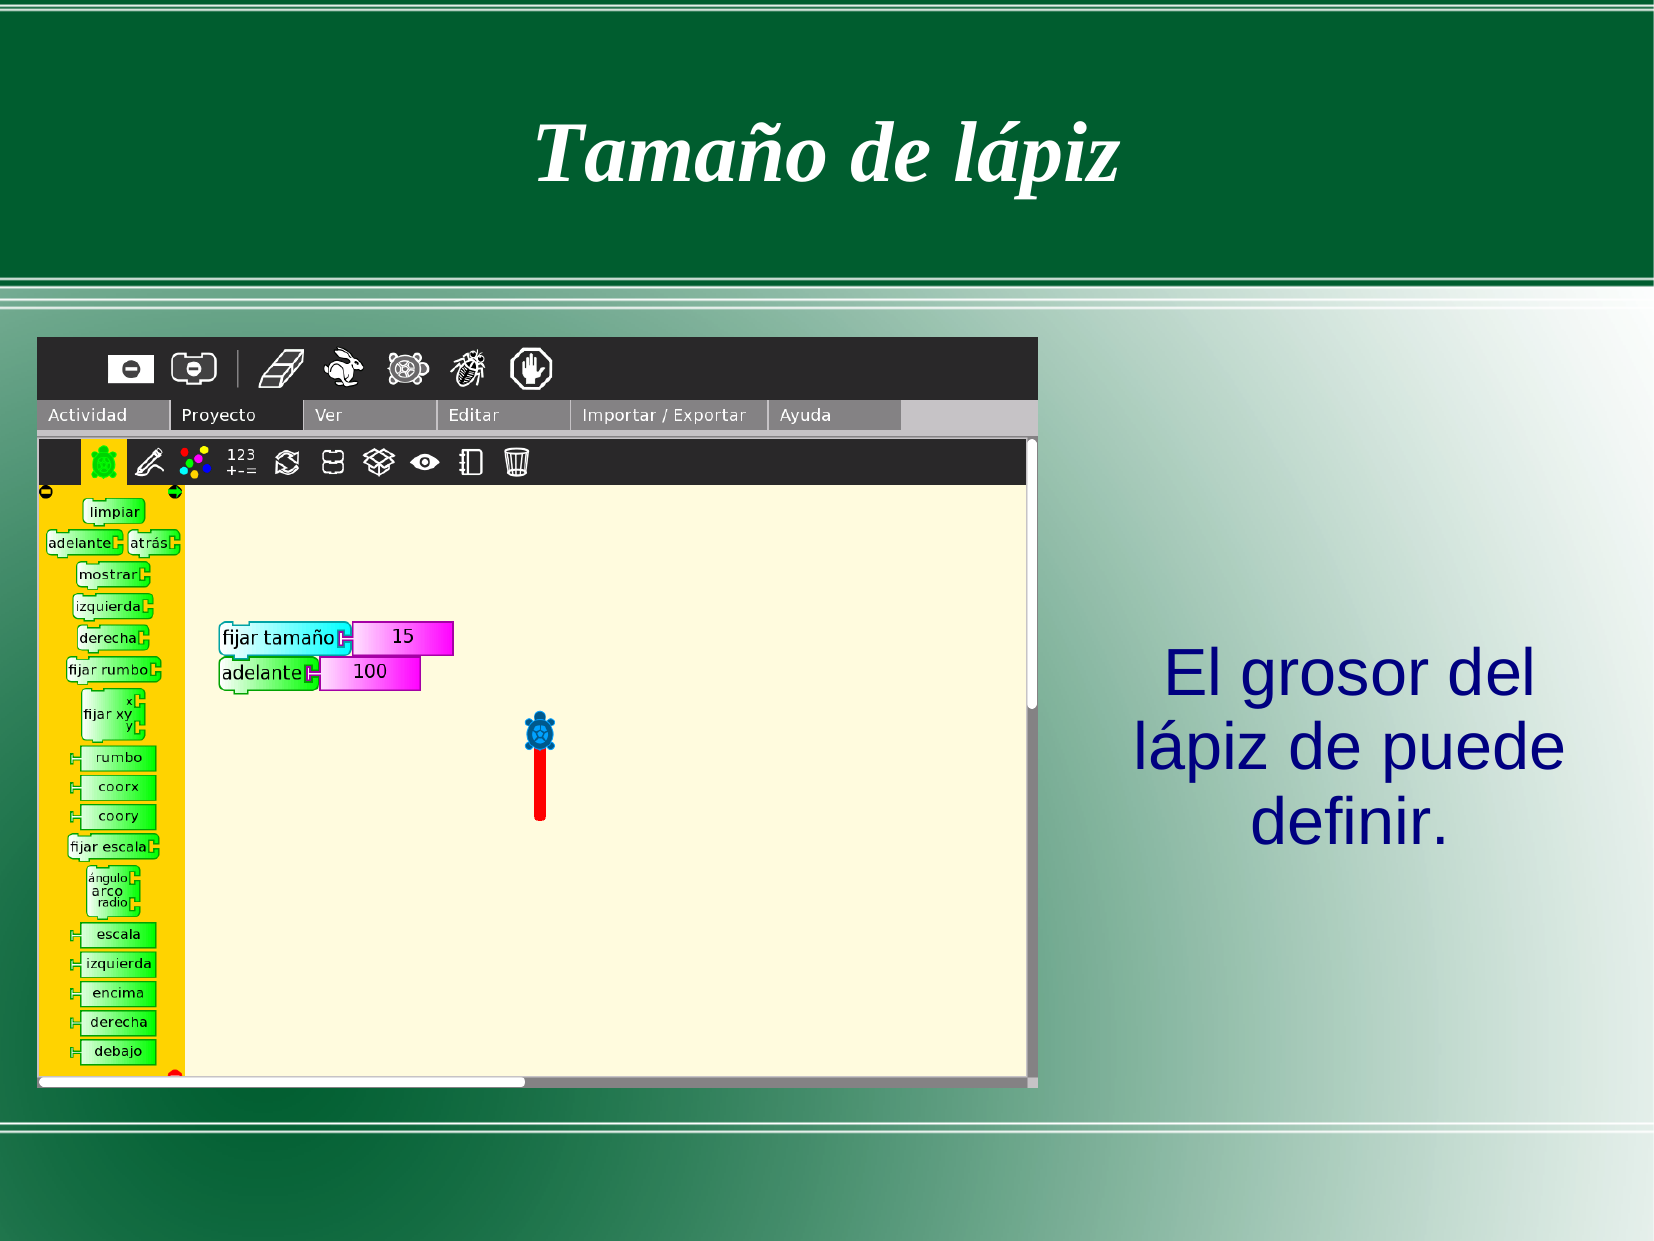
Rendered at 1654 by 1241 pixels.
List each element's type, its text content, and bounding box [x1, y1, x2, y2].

picture [0, 0, 1654, 1241]
subtitle El grosor del lápiz de puede definir. [1087, 337, 1613, 1156]
title Tamaño de lápiz [82, 49, 1571, 257]
